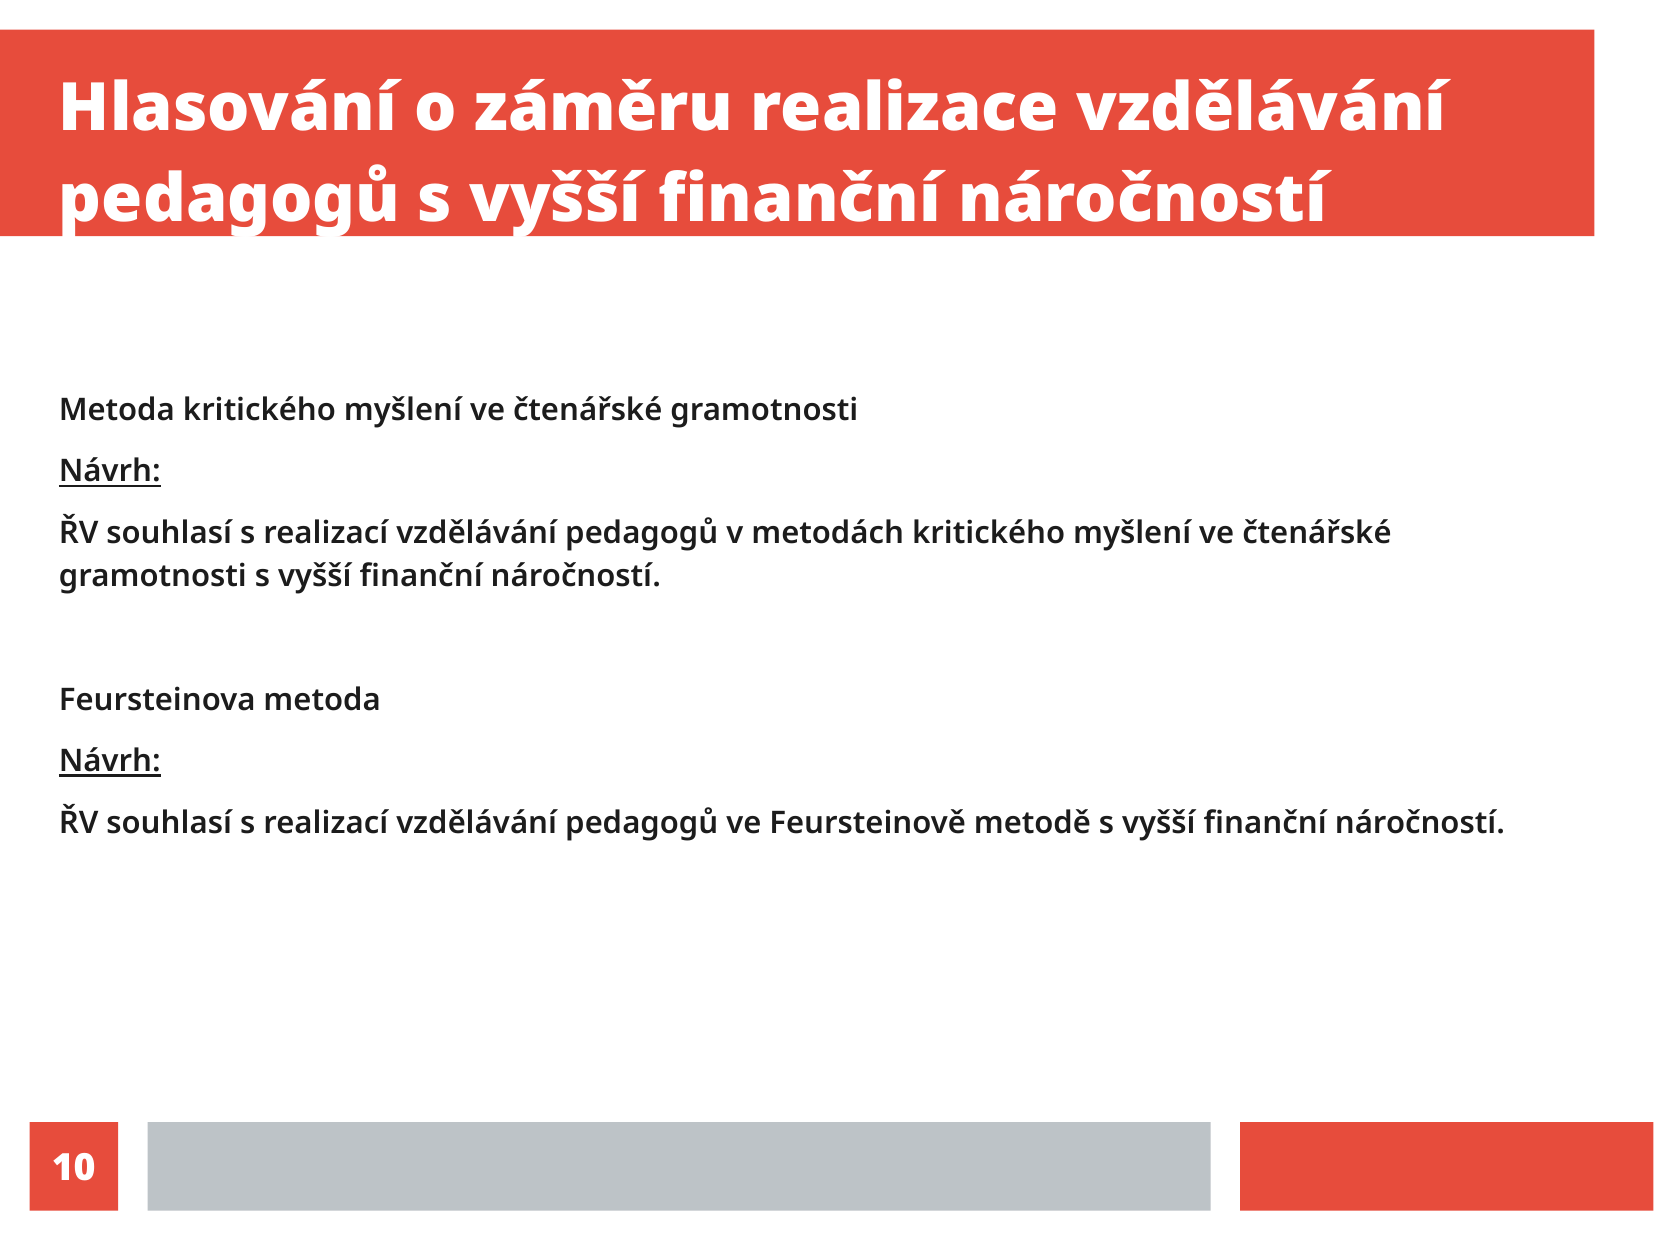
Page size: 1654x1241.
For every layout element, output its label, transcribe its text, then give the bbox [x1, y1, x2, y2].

title Hlasování o záměru realizace vzdělávání pedagogů s vyšší finanční náročností [59, 59, 1595, 207]
list Metoda kritického myšlení ve čtenářské gramotnosti Návrh: ŘV souhlasí s realizací vzdělávání pedagogů v metodách kritického myšlení ve čtenářské gramotnosti s vyšší finanční náročností. Feursteinova metoda Návrh: ŘV souhlasí s realizací vzdělávání pedagogů ve Feursteinově metodě s vyšší finanční náročností. [59, 324, 1565, 1093]
